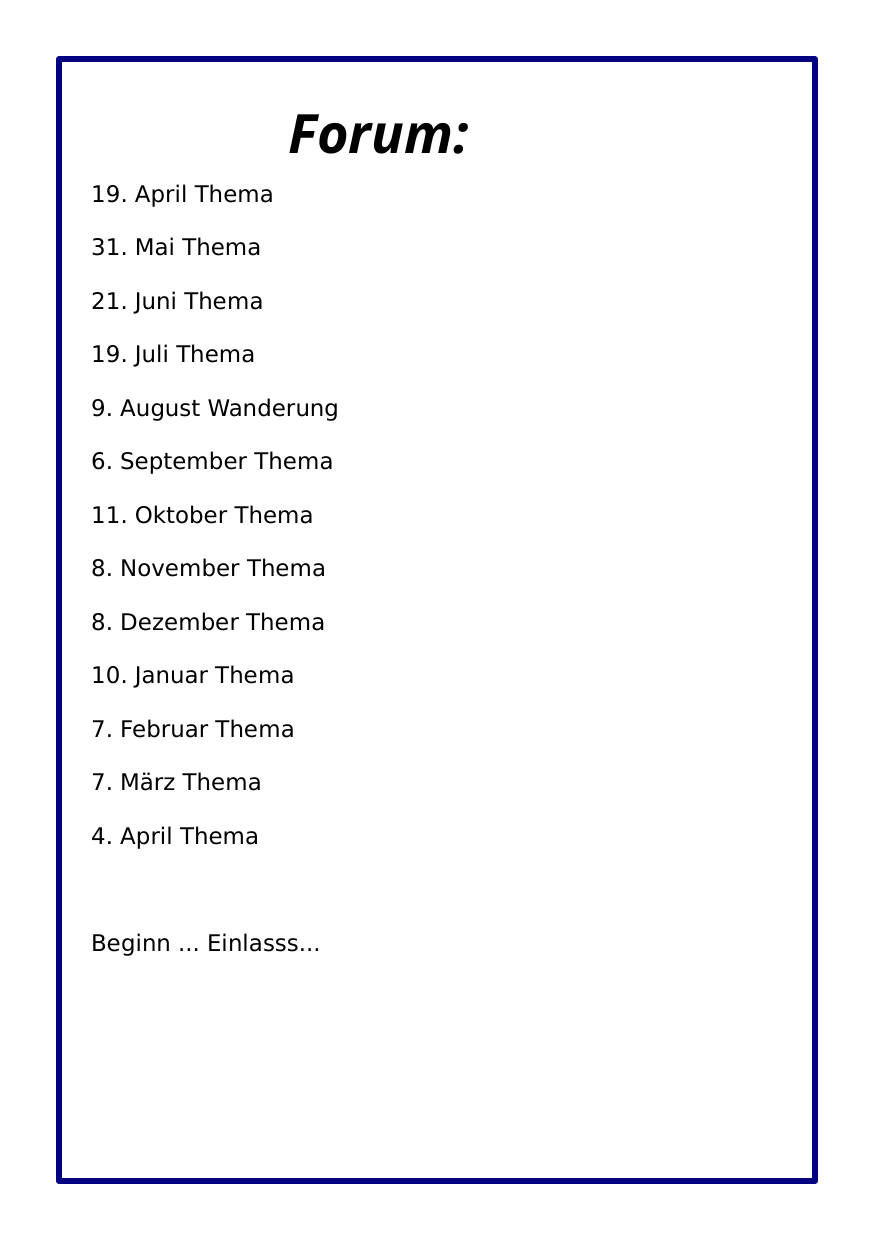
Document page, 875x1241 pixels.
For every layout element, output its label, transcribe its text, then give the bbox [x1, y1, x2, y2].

text_box Forum: [273, 87, 502, 178]
text_box 19. April Thema 31. Mai Thema 21. Juni Thema 19. Juli Thema 9. August Wanderung 6. September Thema 11. Oktober Thema 8. November Thema 8. Dezember Thema 10. Januar Thema 7. Februar Thema 7. März Thema 4. April Thema Beginn ... Einlasss... [76, 173, 355, 1152]
